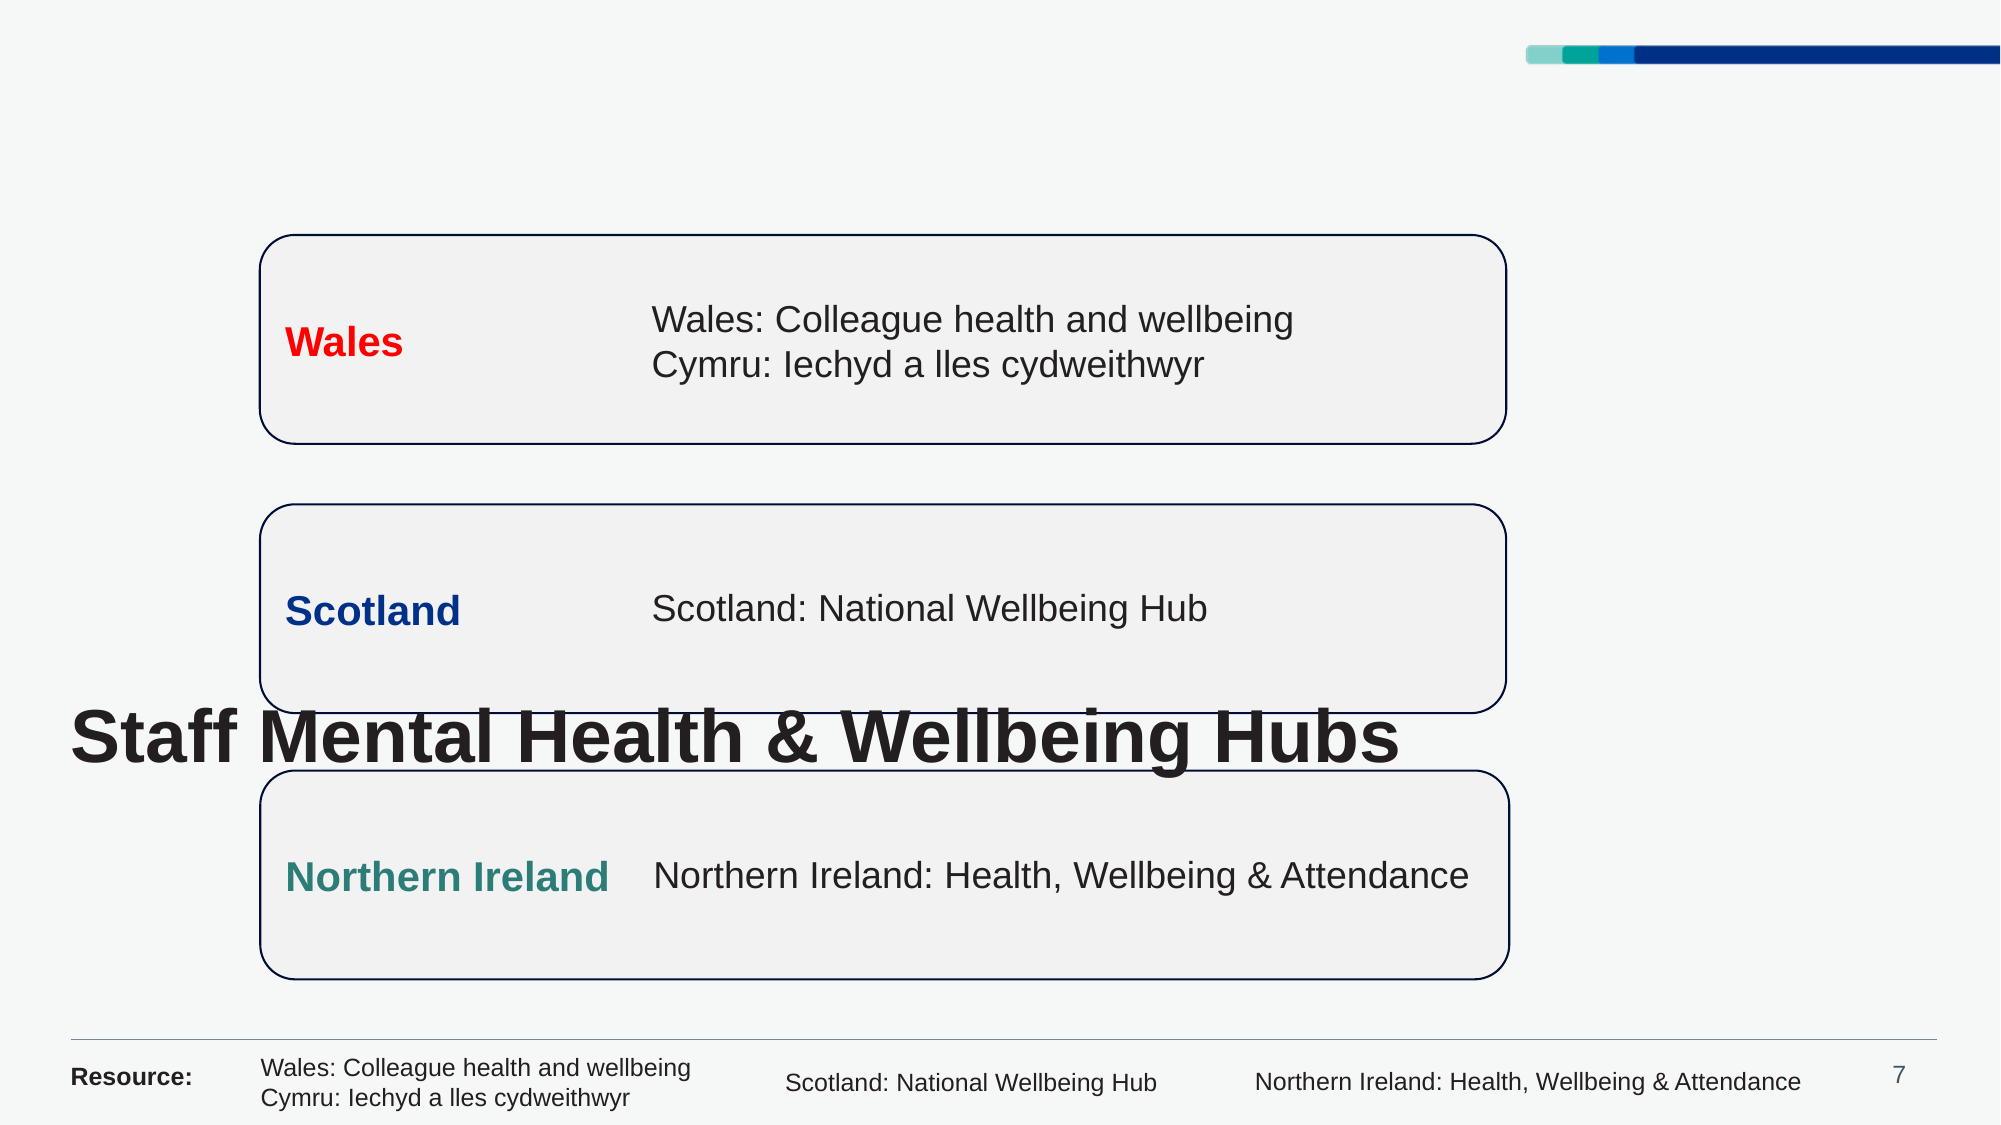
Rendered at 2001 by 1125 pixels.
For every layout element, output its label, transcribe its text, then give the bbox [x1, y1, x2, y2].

text_box Northern Ireland [260, 770, 1510, 980]
text_box Scotland [260, 504, 1507, 714]
text_box Wales [259, 234, 1507, 444]
text_box Resource: [55, 1053, 242, 1099]
text_box Wales: Colleague health and wellbeing Cymru: Iechyd a lles cydweithwyr [245, 1043, 737, 1120]
text_box Northern Ireland: Health, Wellbeing & Attendance [638, 843, 1499, 904]
text_box Wales: Colleague health and wellbeing Cymru: Iechyd a lles cydweithwyr [636, 287, 1341, 394]
title Staff Mental Health & Wellbeing Hubs [80, 46, 1618, 189]
text_box Scotland: National Wellbeing Hub [769, 1059, 1227, 1105]
text_box Northern Ireland: Health, Wellbeing & Attendance [1240, 1058, 1838, 1104]
text_box Scotland: National Wellbeing Hub [636, 576, 1485, 638]
